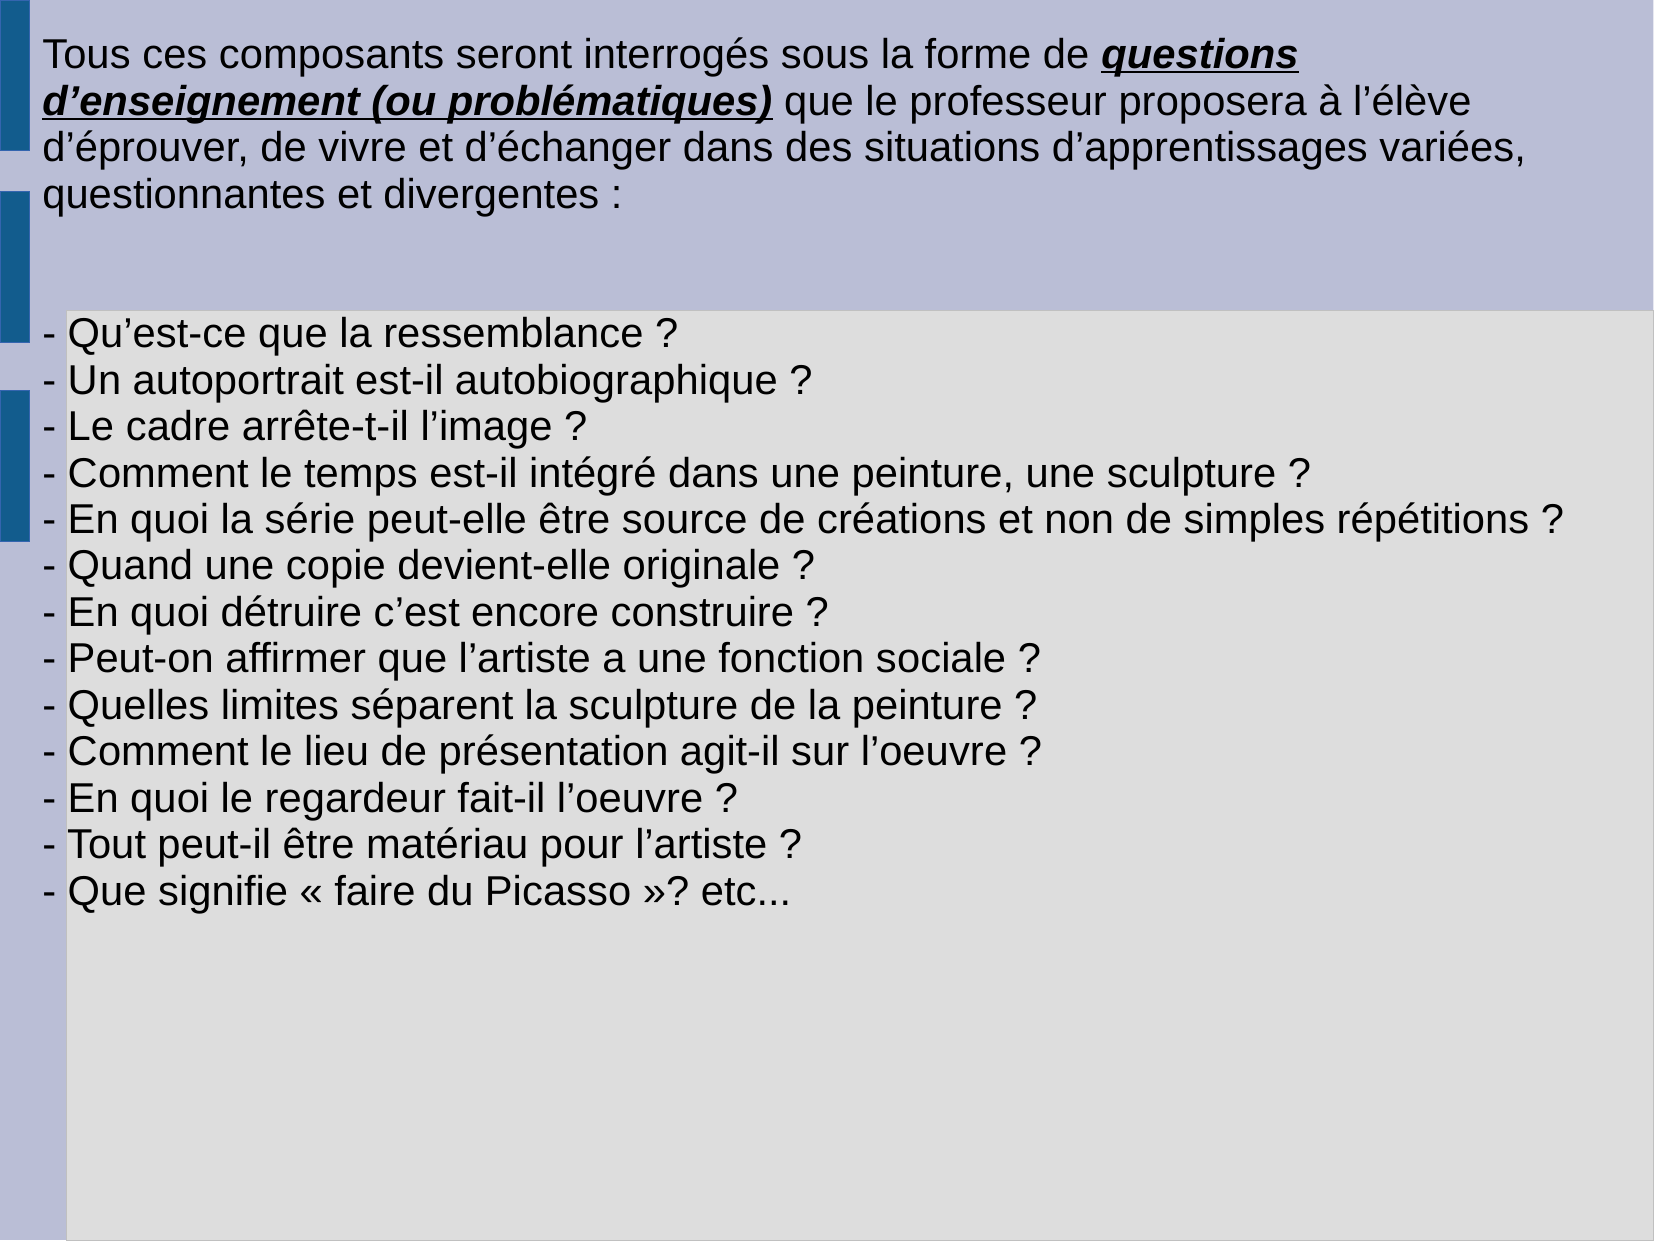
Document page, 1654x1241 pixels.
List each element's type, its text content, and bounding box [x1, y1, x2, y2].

text_box Tous ces composants seront interrogés sous la forme de questions d’enseignement (ou problématiques) que le professeur proposera à l’élève d’éprouver, de vivre et d’échanger dans des situations d’apprentissages variées, questionnantes et divergentes : - Qu’est-ce que la ressemblance ? - Un autoportrait est-il autobiographique ? - Le cadre arrête-t-il l’image ? - Comment le temps est-il intégré dans une peinture, une sculpture ? - En quoi la série peut-elle être source de créations et non de simples répétitions ? - Quand une copie devient-elle originale ? - En quoi détruire c’est encore construire ? - Peut-on affirmer que l’artiste a une fonction sociale ? - Quelles limites séparent la sculpture de la peinture ? - Comment le lieu de présentation agit-il sur l’oeuvre ? - En quoi le regardeur fait-il l’oeuvre ? - Tout peut-il être matériau pour l’artiste ? - Que signifie « faire du Picasso »? etc... [27, 23, 1630, 1158]
